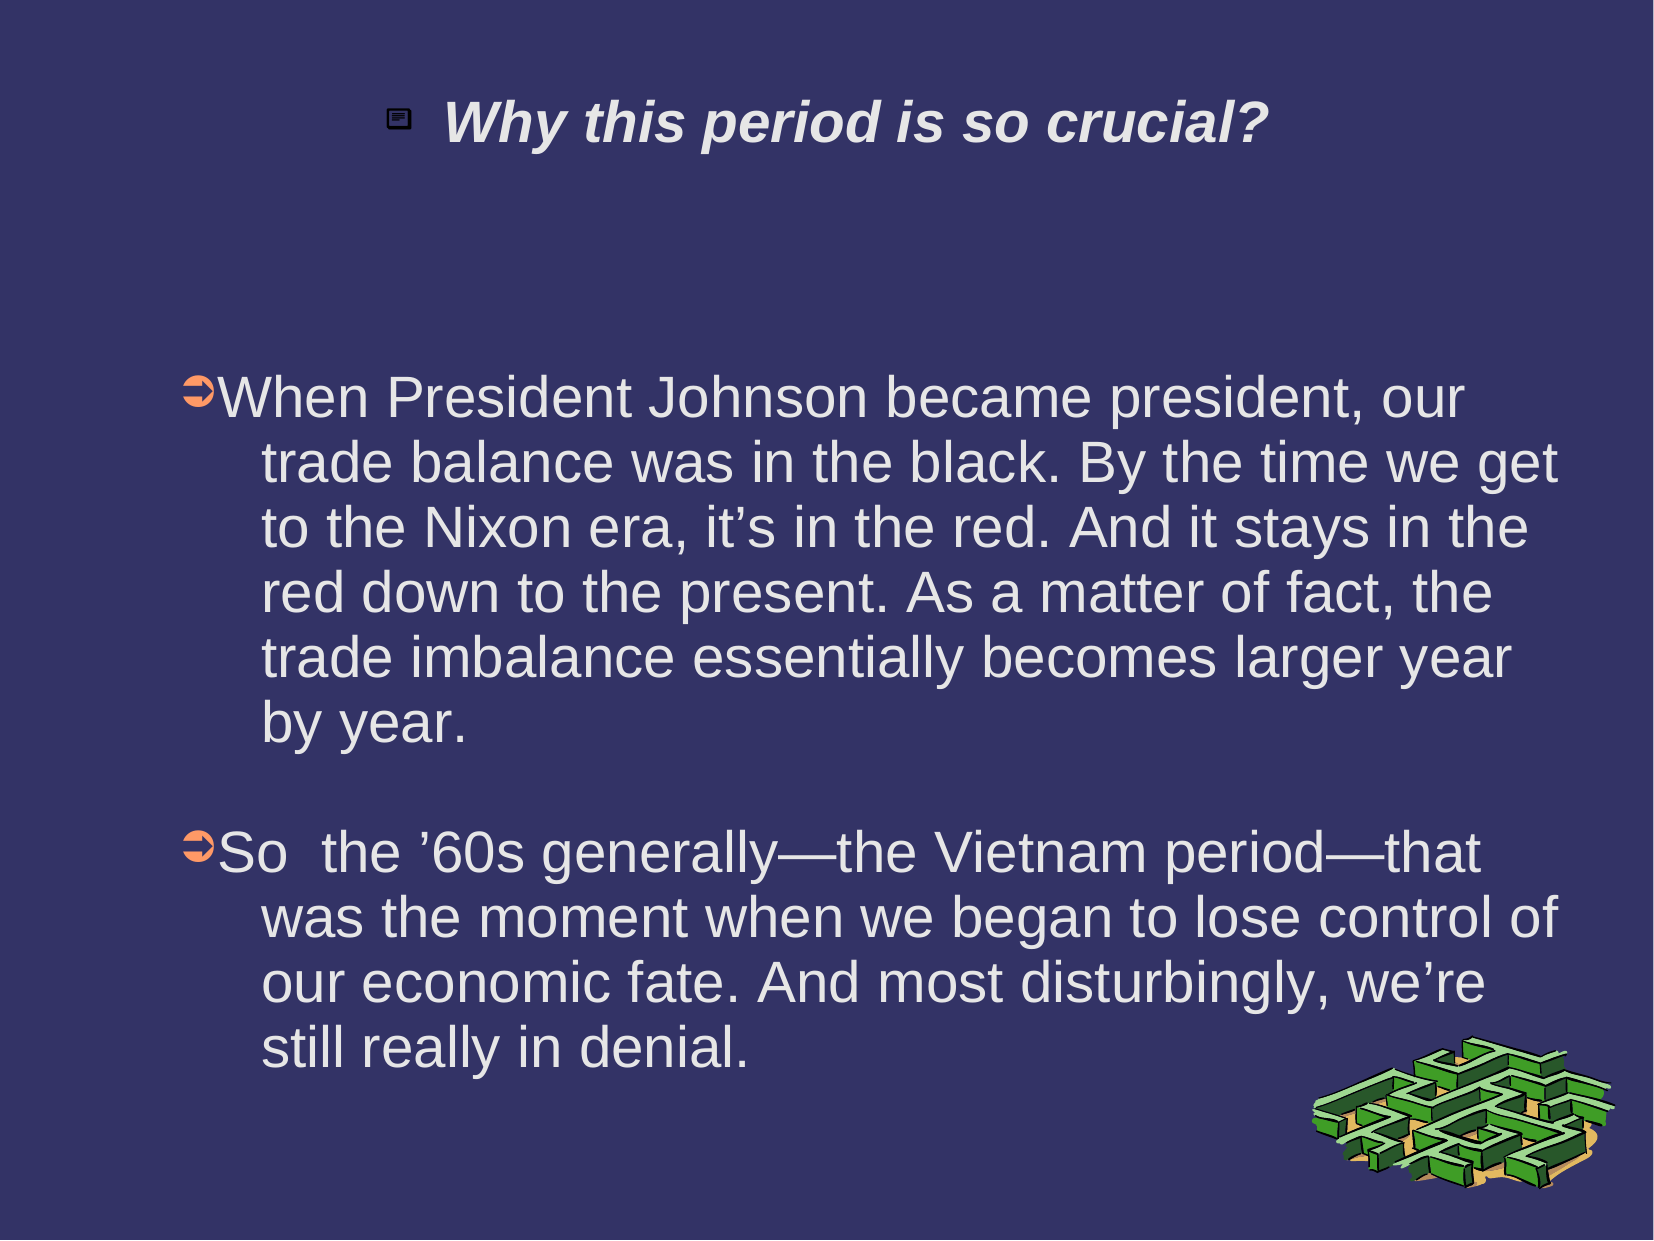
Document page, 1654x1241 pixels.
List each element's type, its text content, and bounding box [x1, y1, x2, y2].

title Why this period is so crucial? [121, 26, 1534, 219]
list When President Johnson became president, our trade balance was in the black. By the time we get to the Nixon era, it’s in the red. And it stays in the red down to the present. As a matter of fact, the trade imbalance essentially becomes larger year by year. So the ’60s generally—the Vietnam period—that was the moment when we began to lose control of our economic fate. And most disturbingly, we’re still really in denial. [178, 364, 1570, 1132]
